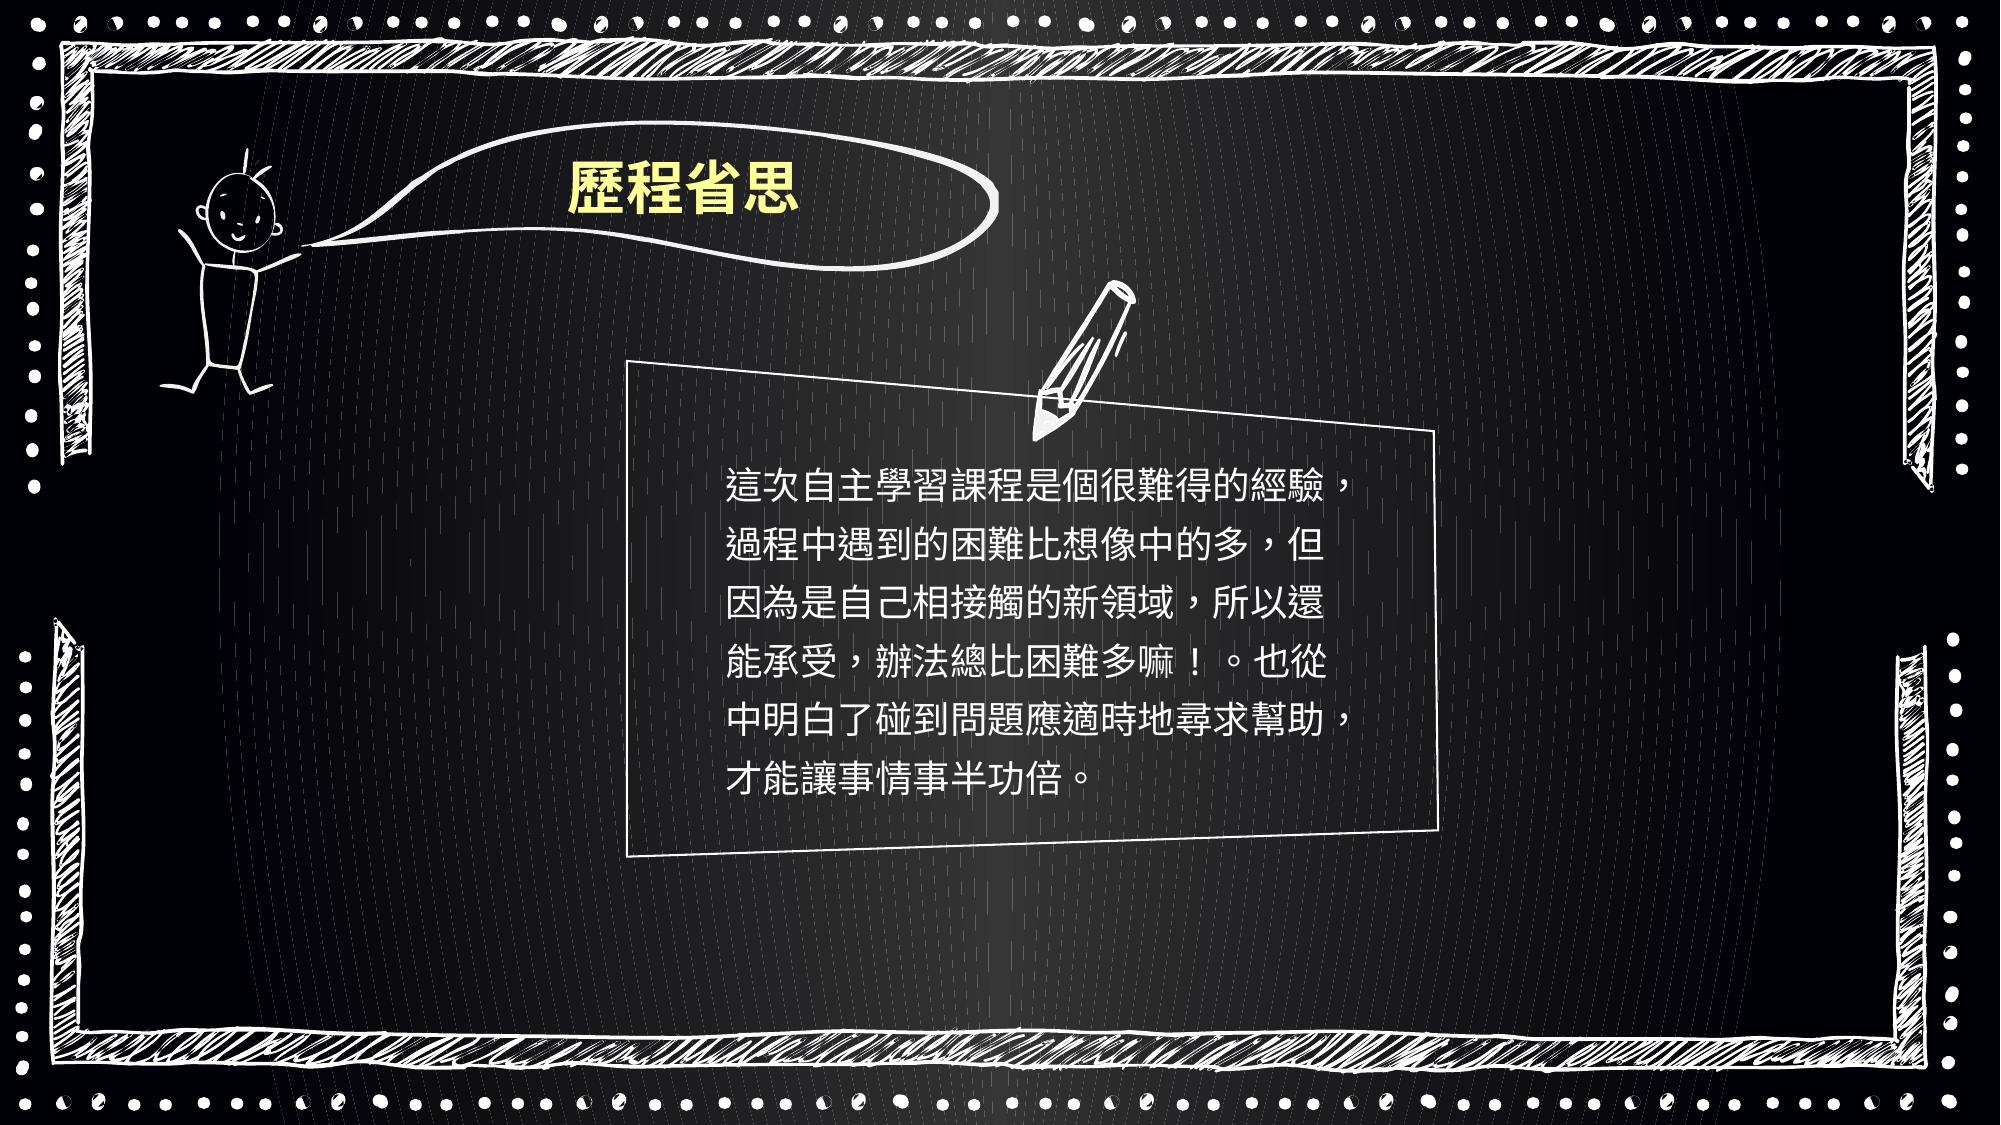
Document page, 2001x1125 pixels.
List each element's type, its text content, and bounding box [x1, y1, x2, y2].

text_box 歷程省思 [553, 143, 1137, 229]
picture [159, 119, 999, 396]
picture [1032, 280, 1137, 404]
text_box 這次自主學習課程是個很難得的經驗，過程中遇到的困難比想像中的多，但因為是自己相接觸的新領域，所以還能承受，辦法總比困難多嘛!。也從中明白了碰到問題應適時地尋求幫助，才能讓事情事半功倍。 [710, 441, 1355, 808]
picture [1032, 398, 1137, 441]
